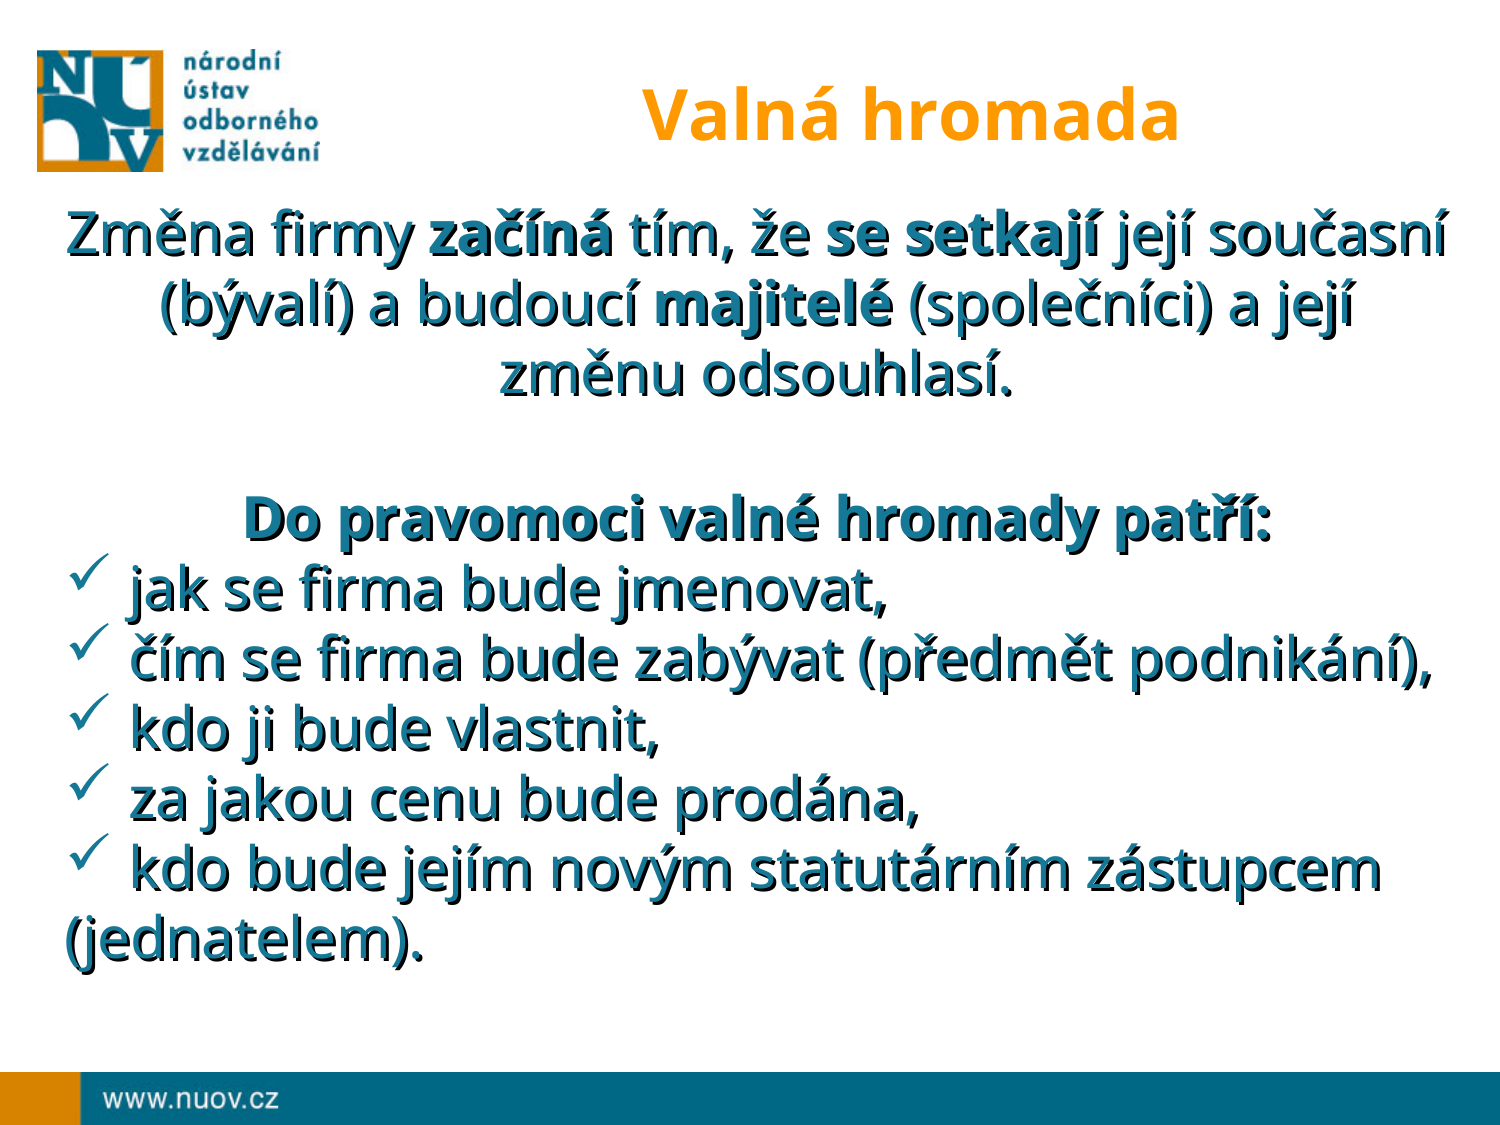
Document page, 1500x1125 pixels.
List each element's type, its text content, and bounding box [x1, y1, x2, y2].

text_box [0, 1072, 1500, 1125]
text_box [37, 50, 320, 172]
title Valná hromada [399, 37, 1425, 187]
text_box Změna firmy začíná tím, že se setkají její současní (bývalí) a budoucí majitelé (společníci) a její změnu odsouhlasí. Do pravomoci valné hromady patří: jak se firma bude jmenovat, čím se firma bude zabývat (předmět podnikání), kdo ji bude vlastnit, za jakou cenu bude prodána, kdo bude jejím novým statutárním zástupcem (jednatelem). [50, 187, 1463, 978]
